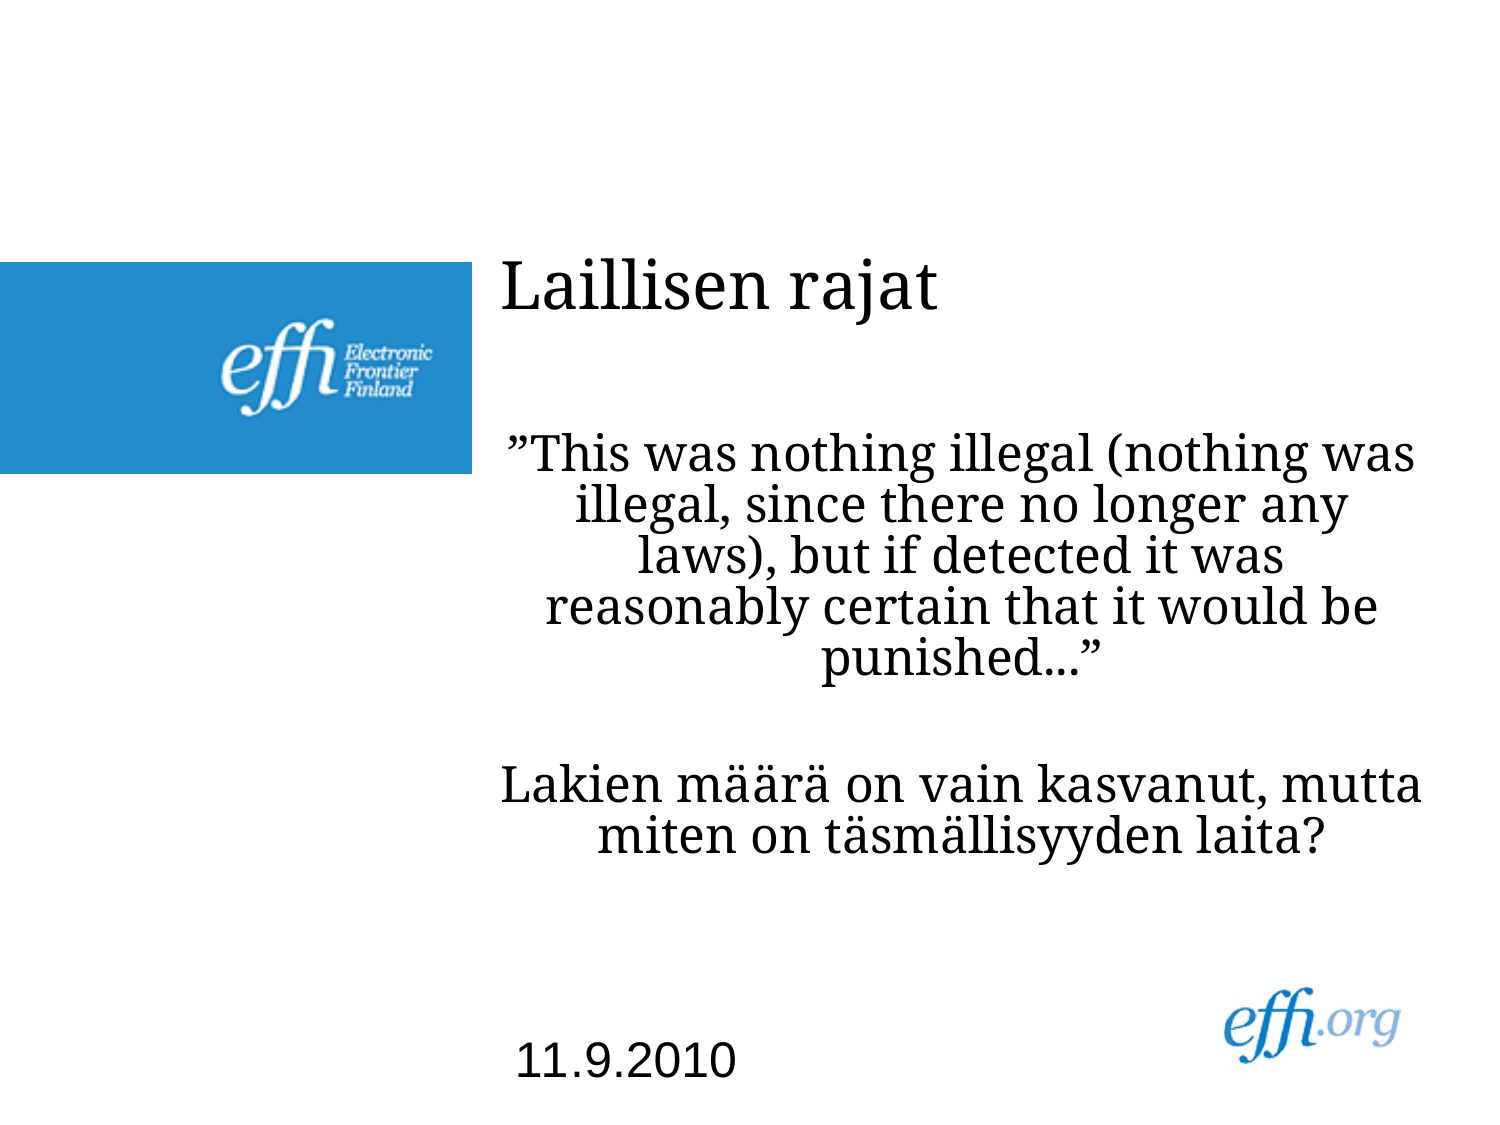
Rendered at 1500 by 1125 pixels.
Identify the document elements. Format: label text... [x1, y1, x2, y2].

subtitle ”This was nothing illegal (nothing was illegal, since there no longer any laws), but if detected it was reasonably certain that it would be punished...” Lakien määrä on vain kasvanut, mutta miten on täsmällisyyden laita? [500, 383, 1425, 975]
picture [0, 262, 472, 474]
title Laillisen rajat [500, 199, 1425, 375]
picture [1224, 987, 1401, 1064]
